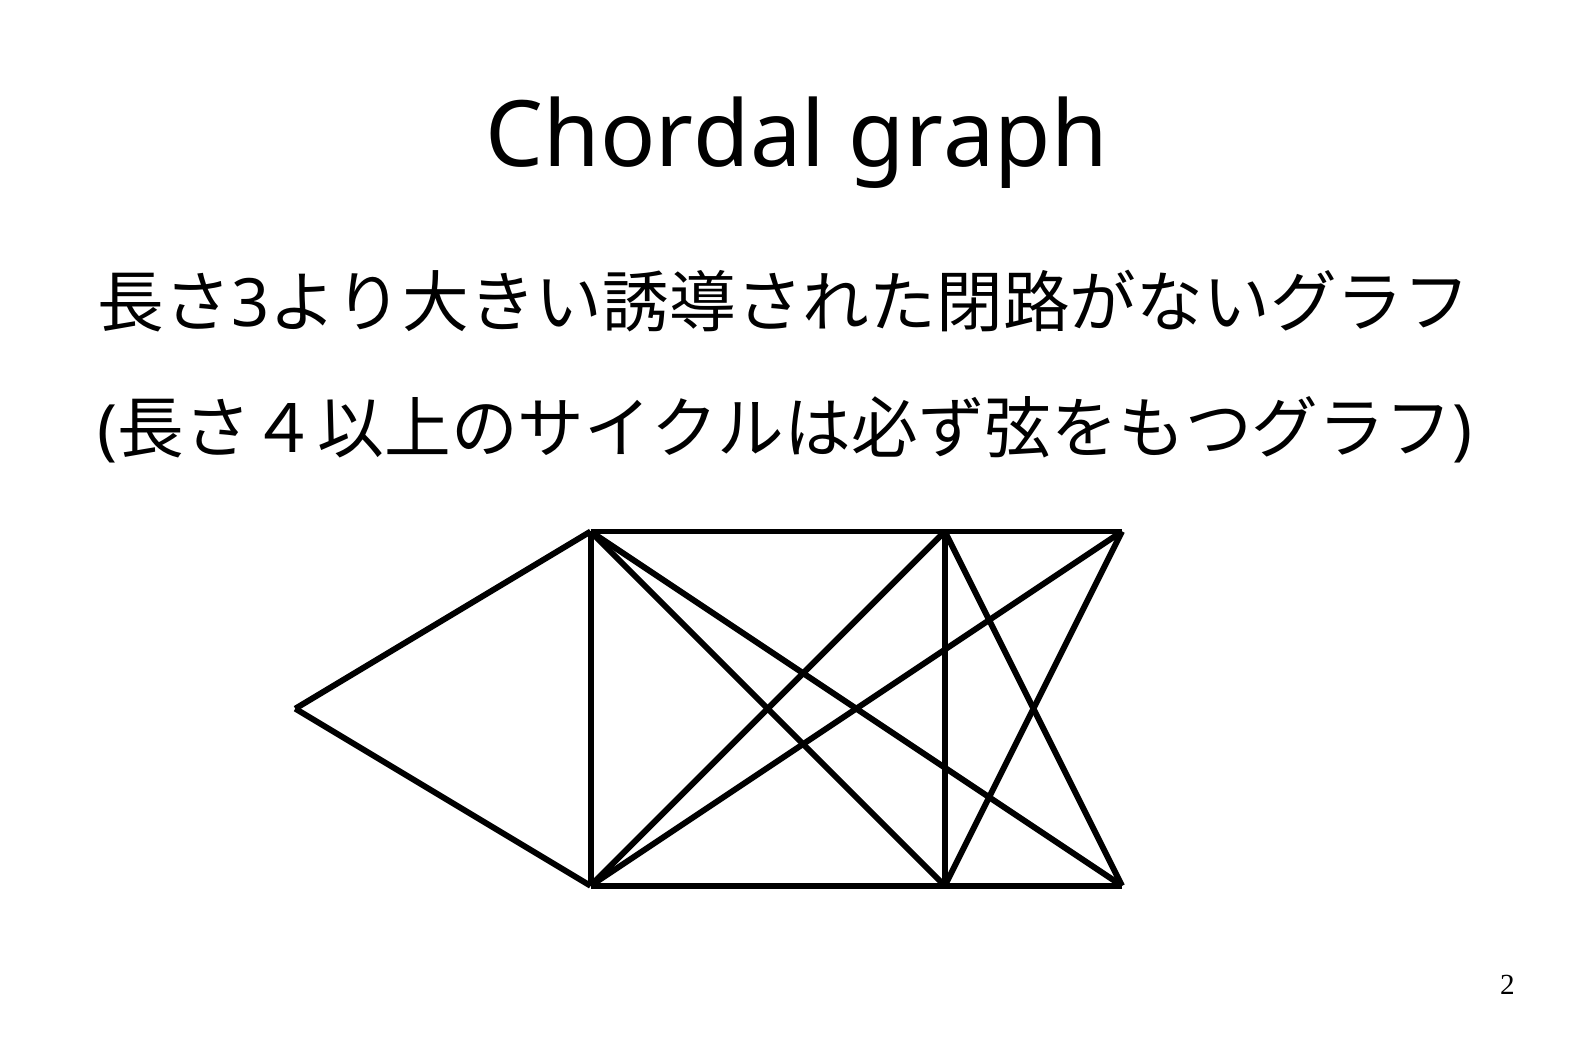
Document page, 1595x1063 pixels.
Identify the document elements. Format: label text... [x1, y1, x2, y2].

list 長さ3より大きい誘導された閉路がないグラフ (長さ４以上のサイクルは必ず弦をもつグラフ) [79, 248, 1515, 951]
title Chordal graph [79, 42, 1515, 220]
